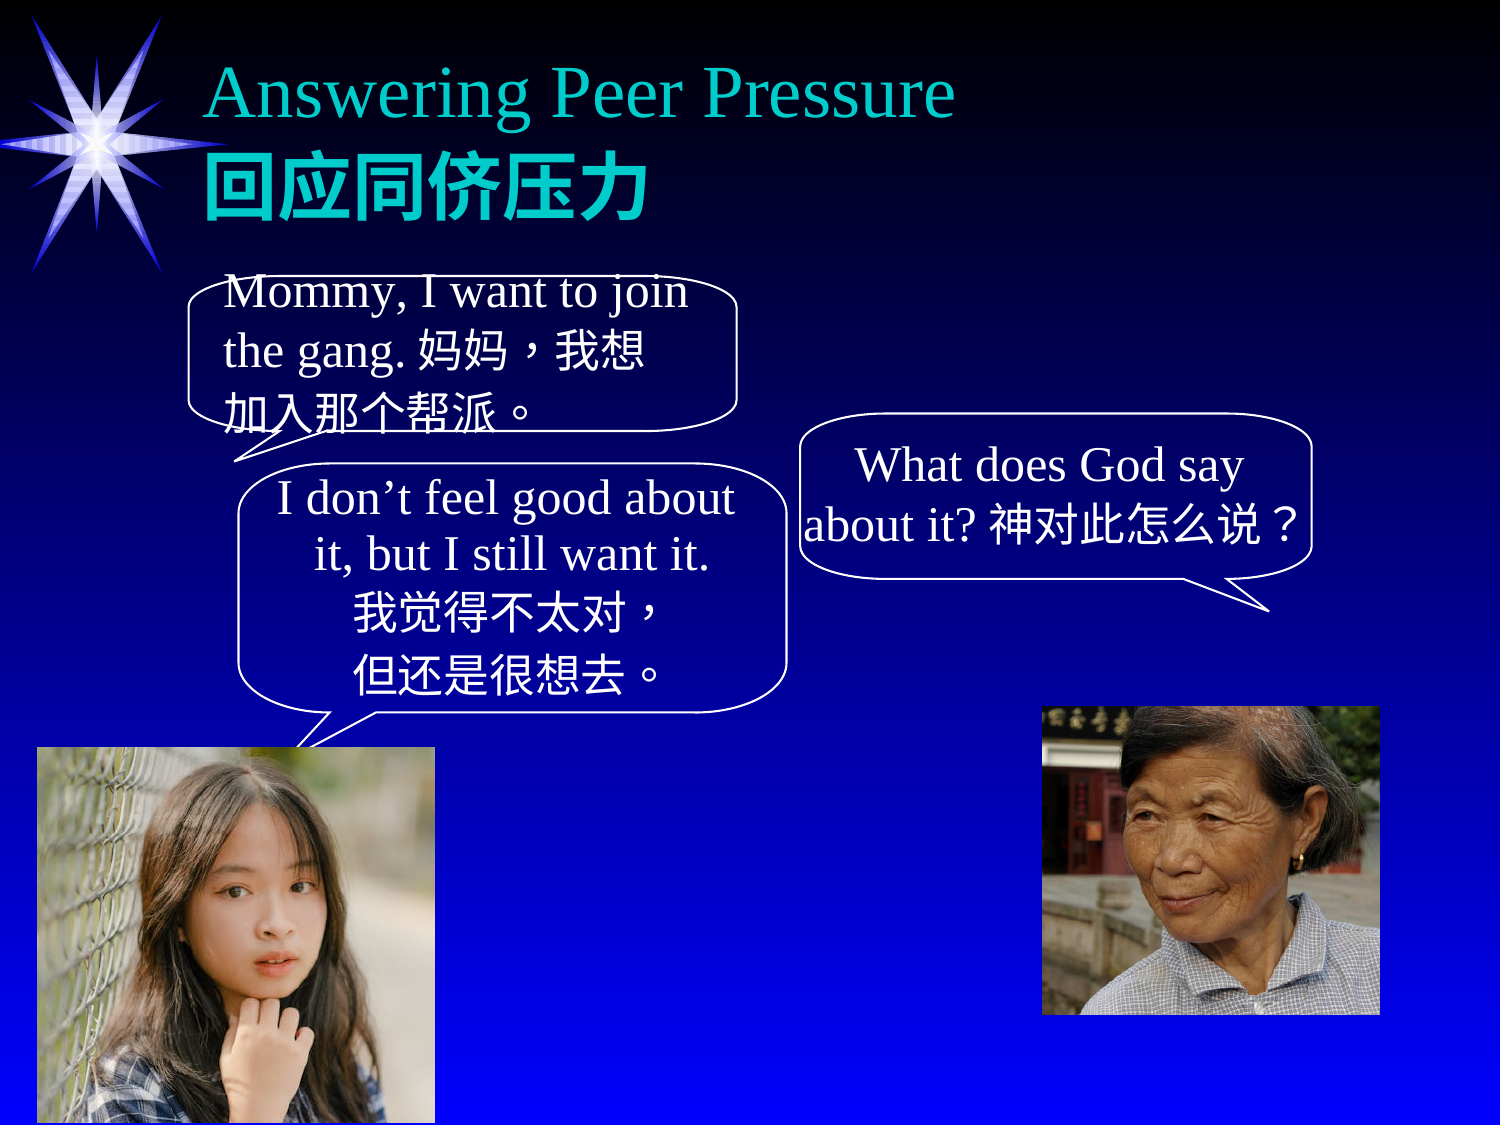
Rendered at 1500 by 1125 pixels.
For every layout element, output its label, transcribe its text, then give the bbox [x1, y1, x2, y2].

picture [37, 747, 435, 1123]
text_box Mommy, I want to join the gang.妈妈，我想 加入那个帮派。 [188, 276, 737, 462]
text_box I don’t feel good about it, but I still want it. 我觉得不太对， 但还是很想去。 [238, 463, 787, 747]
title Answering Peer Pressure 回应同侪压力 [187, 51, 1435, 237]
text_box What does God say about it?神对此怎么说？ [800, 413, 1312, 612]
picture [1042, 706, 1380, 1015]
